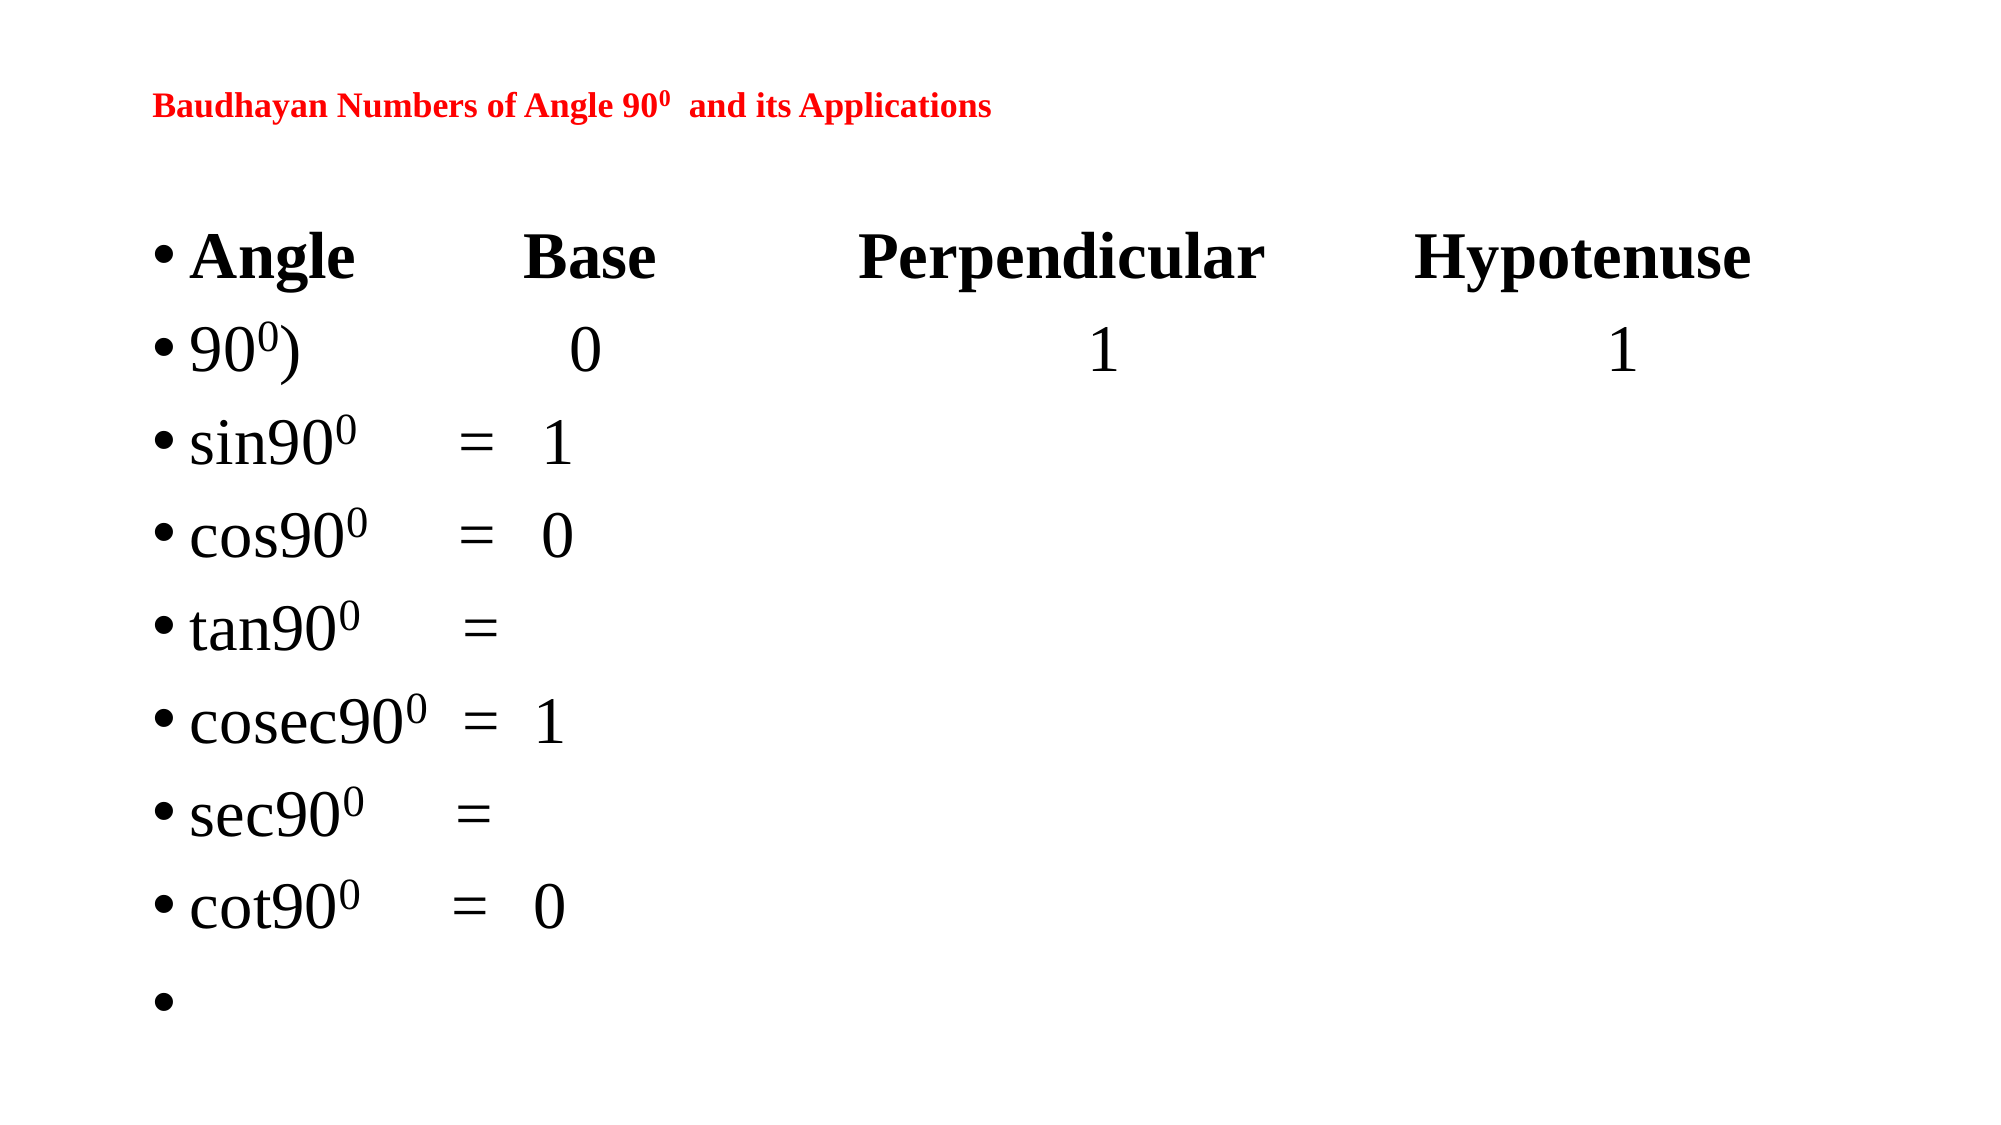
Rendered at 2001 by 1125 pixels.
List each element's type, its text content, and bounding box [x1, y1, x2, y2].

title Baudhayan Numbers of Angle 900 and its Applications [137, 59, 1863, 176]
list Angle Base Perpendicular Hypotenuse 900) 0 1 1 sin900 = 1 cos900 = 0 tan900 = cosec900 = 1 sec900 = cot900 = 0 [137, 213, 1863, 1014]
